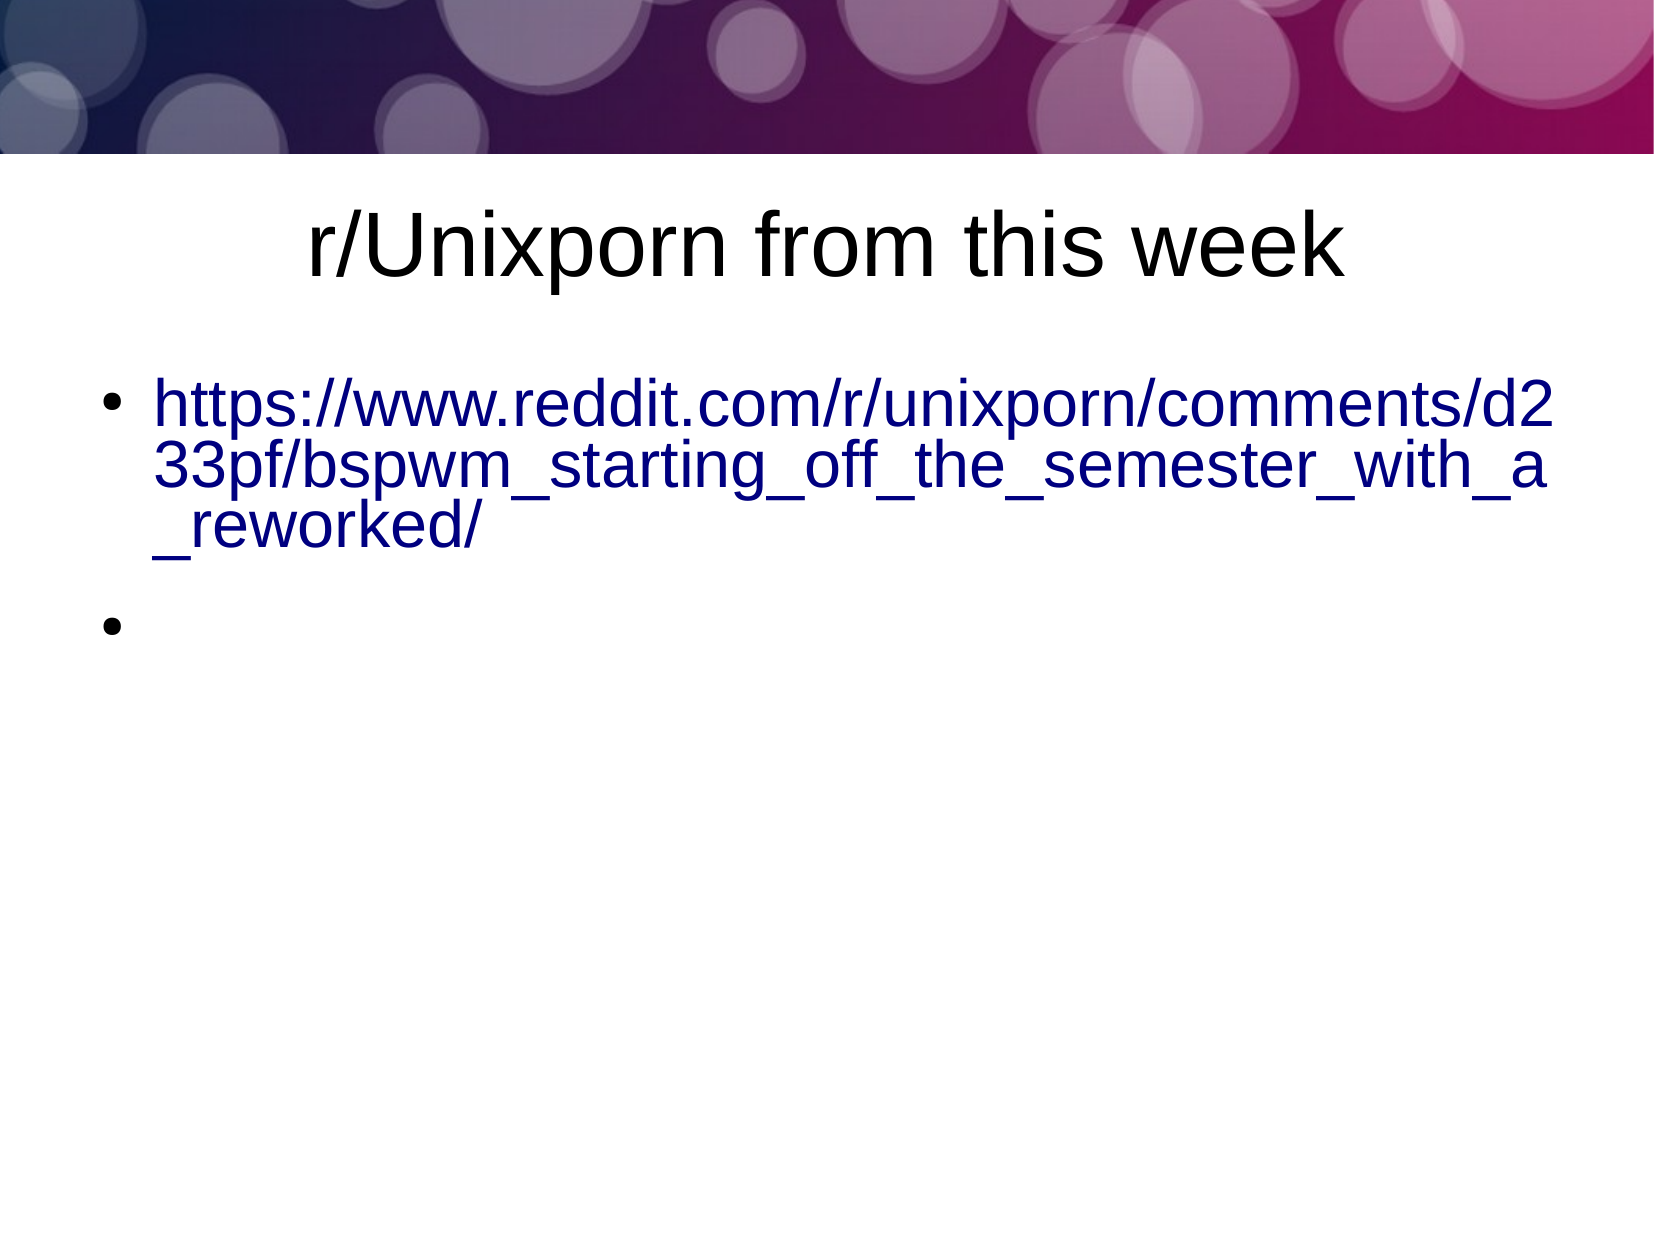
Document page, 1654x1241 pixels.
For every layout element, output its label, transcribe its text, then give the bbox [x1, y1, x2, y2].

picture [0, 0, 1654, 154]
list https://www.reddit.com/r/unixporn/comments/d233pf/bspwm_starting_off_the_semester_with_a_reworked/ [82, 366, 1571, 1087]
title r/Unixporn from this week [82, 159, 1571, 331]
